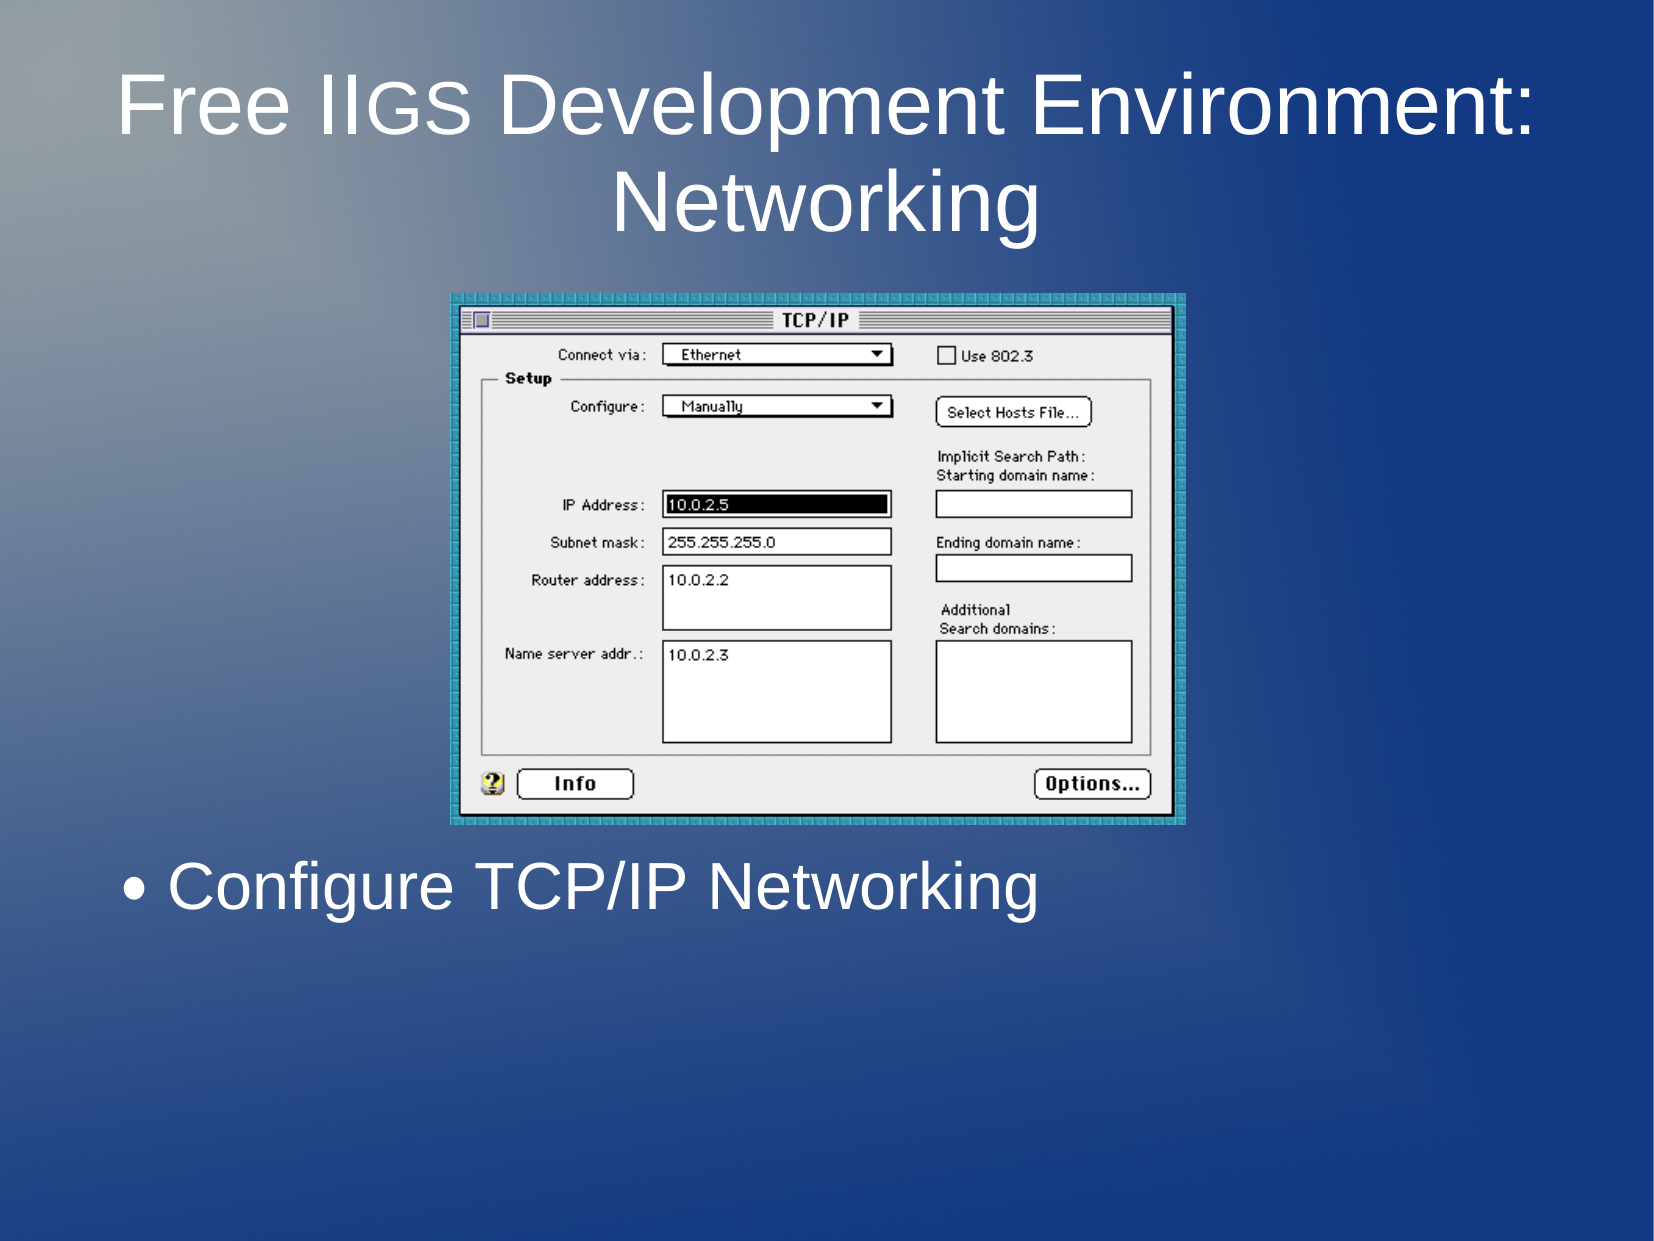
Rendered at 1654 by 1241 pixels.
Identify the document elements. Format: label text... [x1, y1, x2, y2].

picture [0, 0, 1654, 1241]
subtitle Configure TCP/IP Networking [82, 475, 1571, 924]
title Free IIGS Development Environment: Networking [82, 49, 1571, 257]
